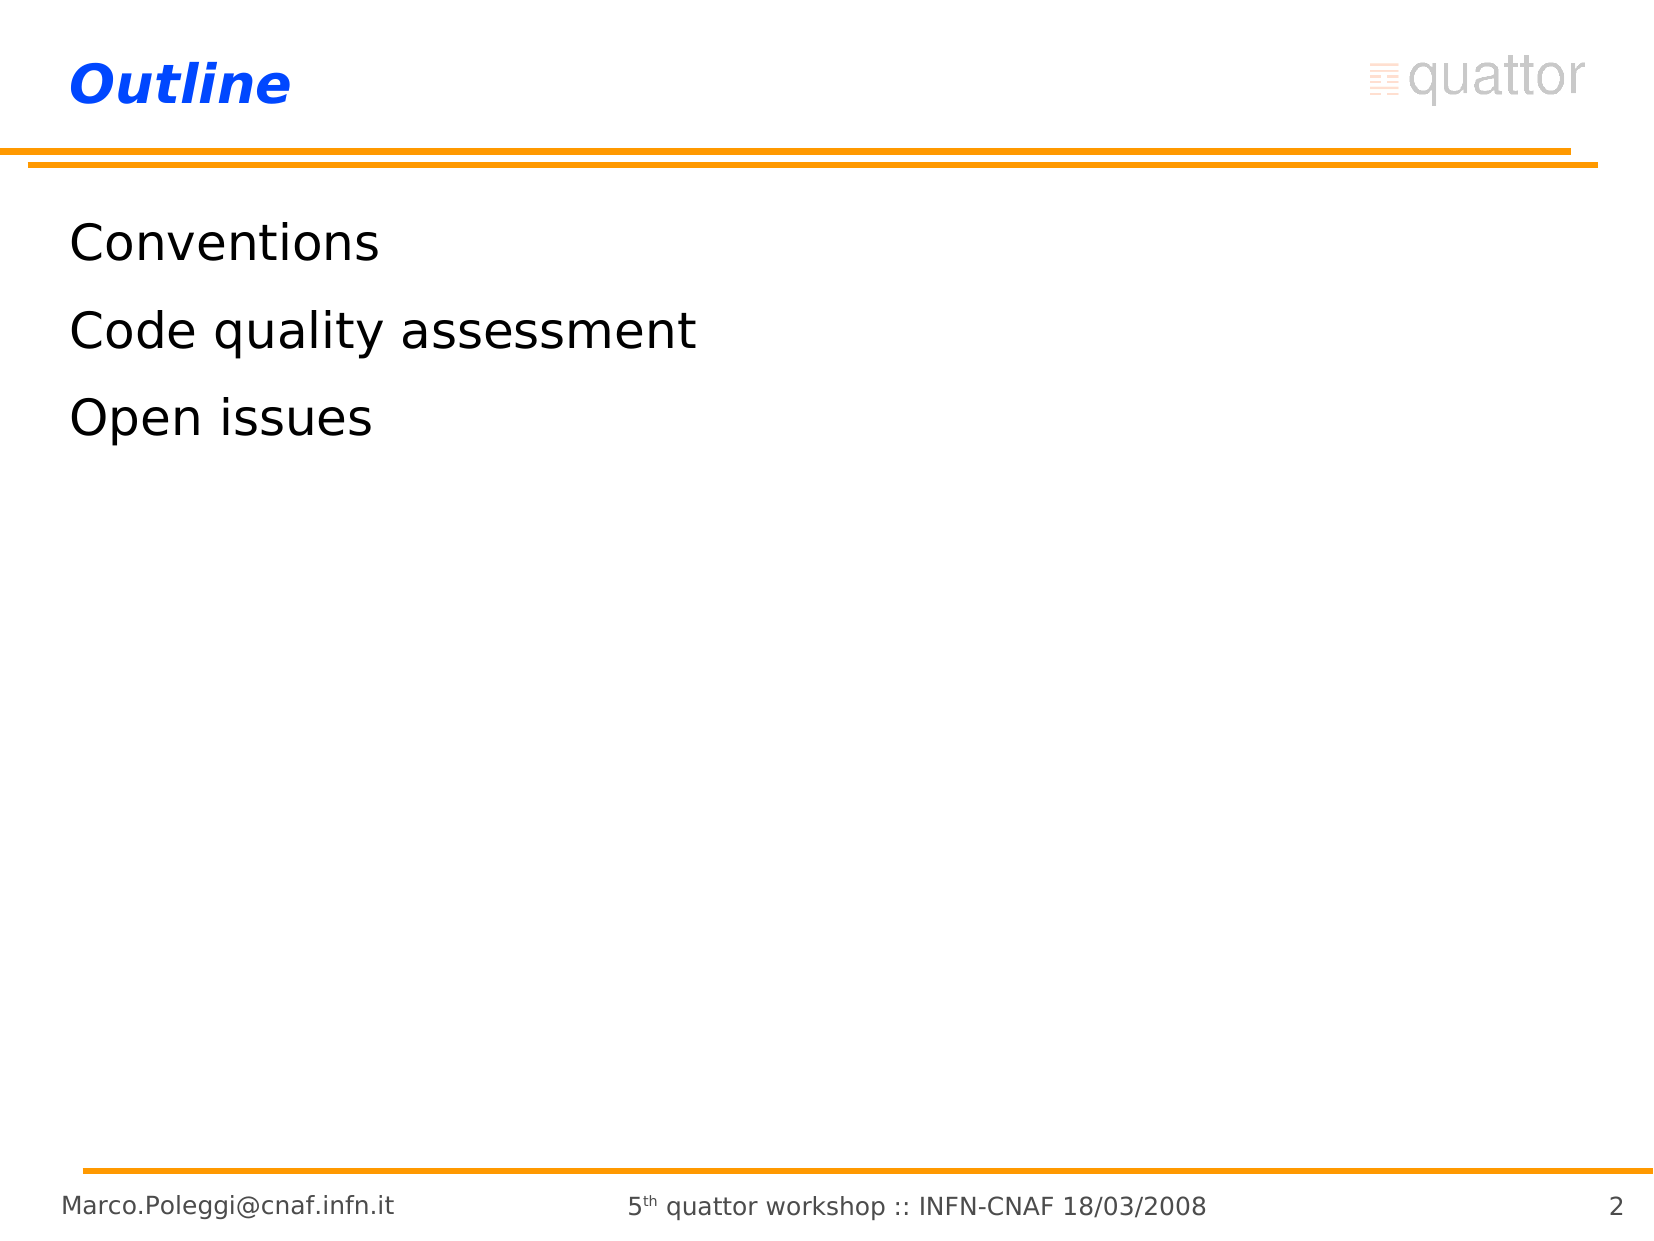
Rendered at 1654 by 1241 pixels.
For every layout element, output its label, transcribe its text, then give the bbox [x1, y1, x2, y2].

list Conventions Code quality assessment Open issues [55, 206, 1582, 1103]
title Outline [55, 41, 1241, 124]
